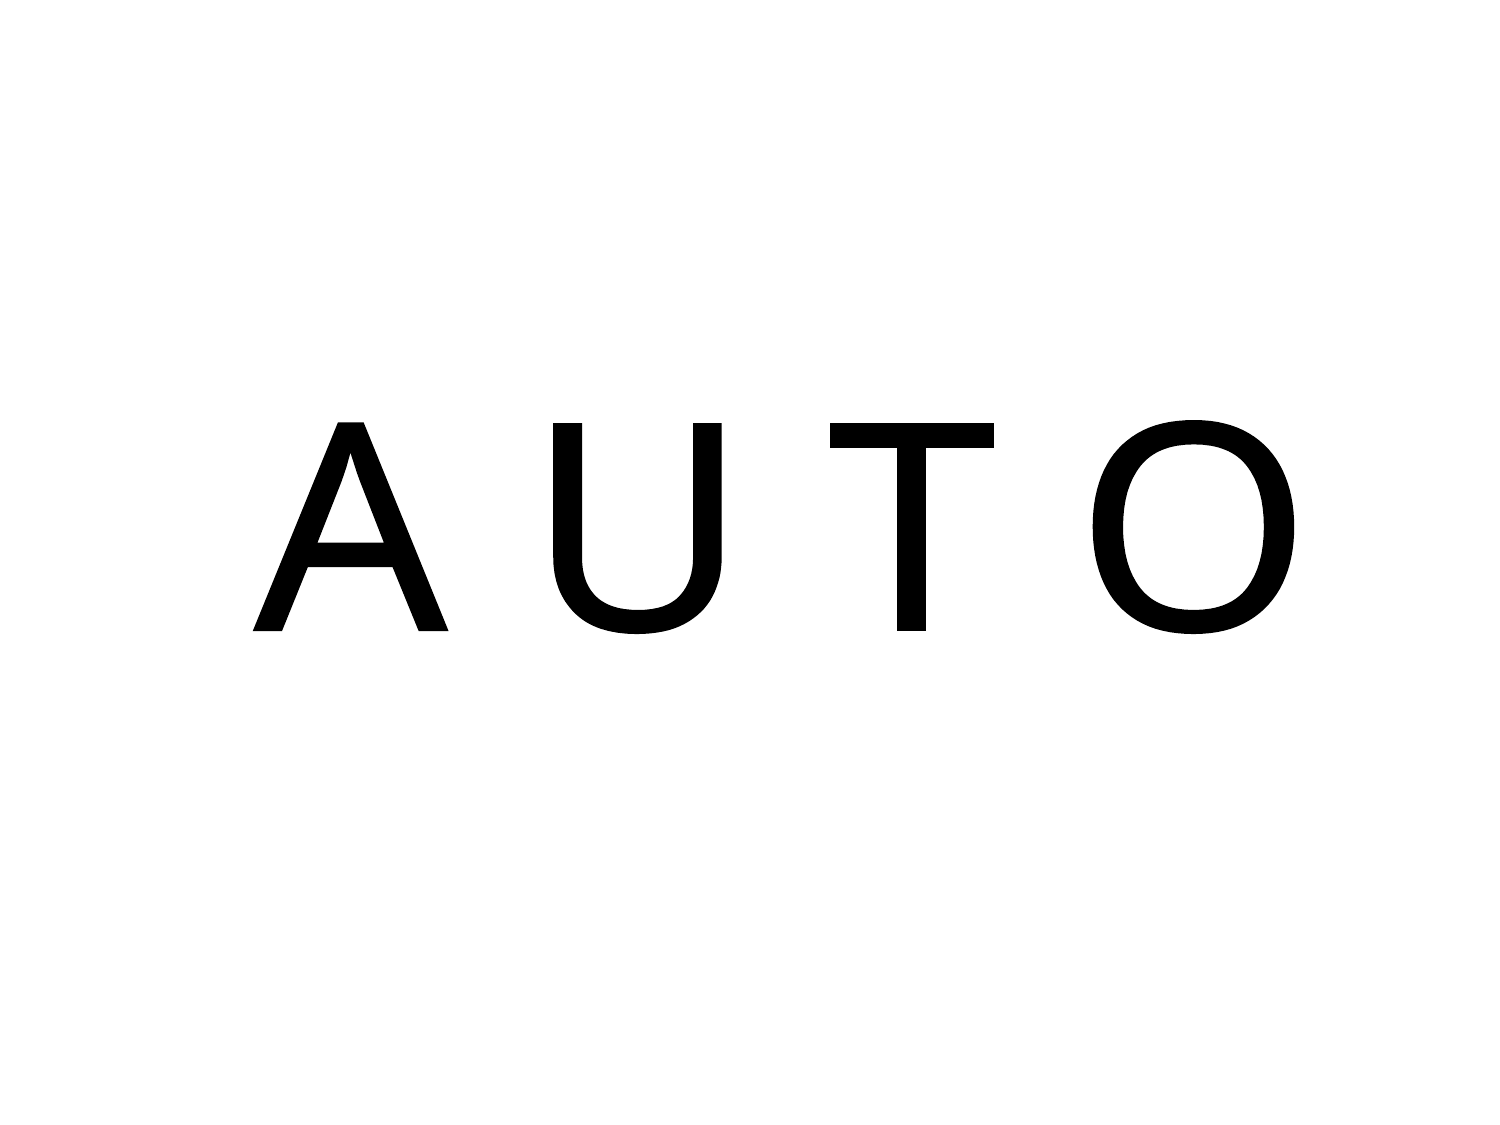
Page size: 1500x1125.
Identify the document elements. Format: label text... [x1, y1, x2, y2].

text_box A U T O [253, 423, 448, 631]
text_box A U T O [830, 423, 993, 631]
text_box A U T O [1093, 420, 1294, 634]
text_box A U T O [553, 424, 721, 634]
